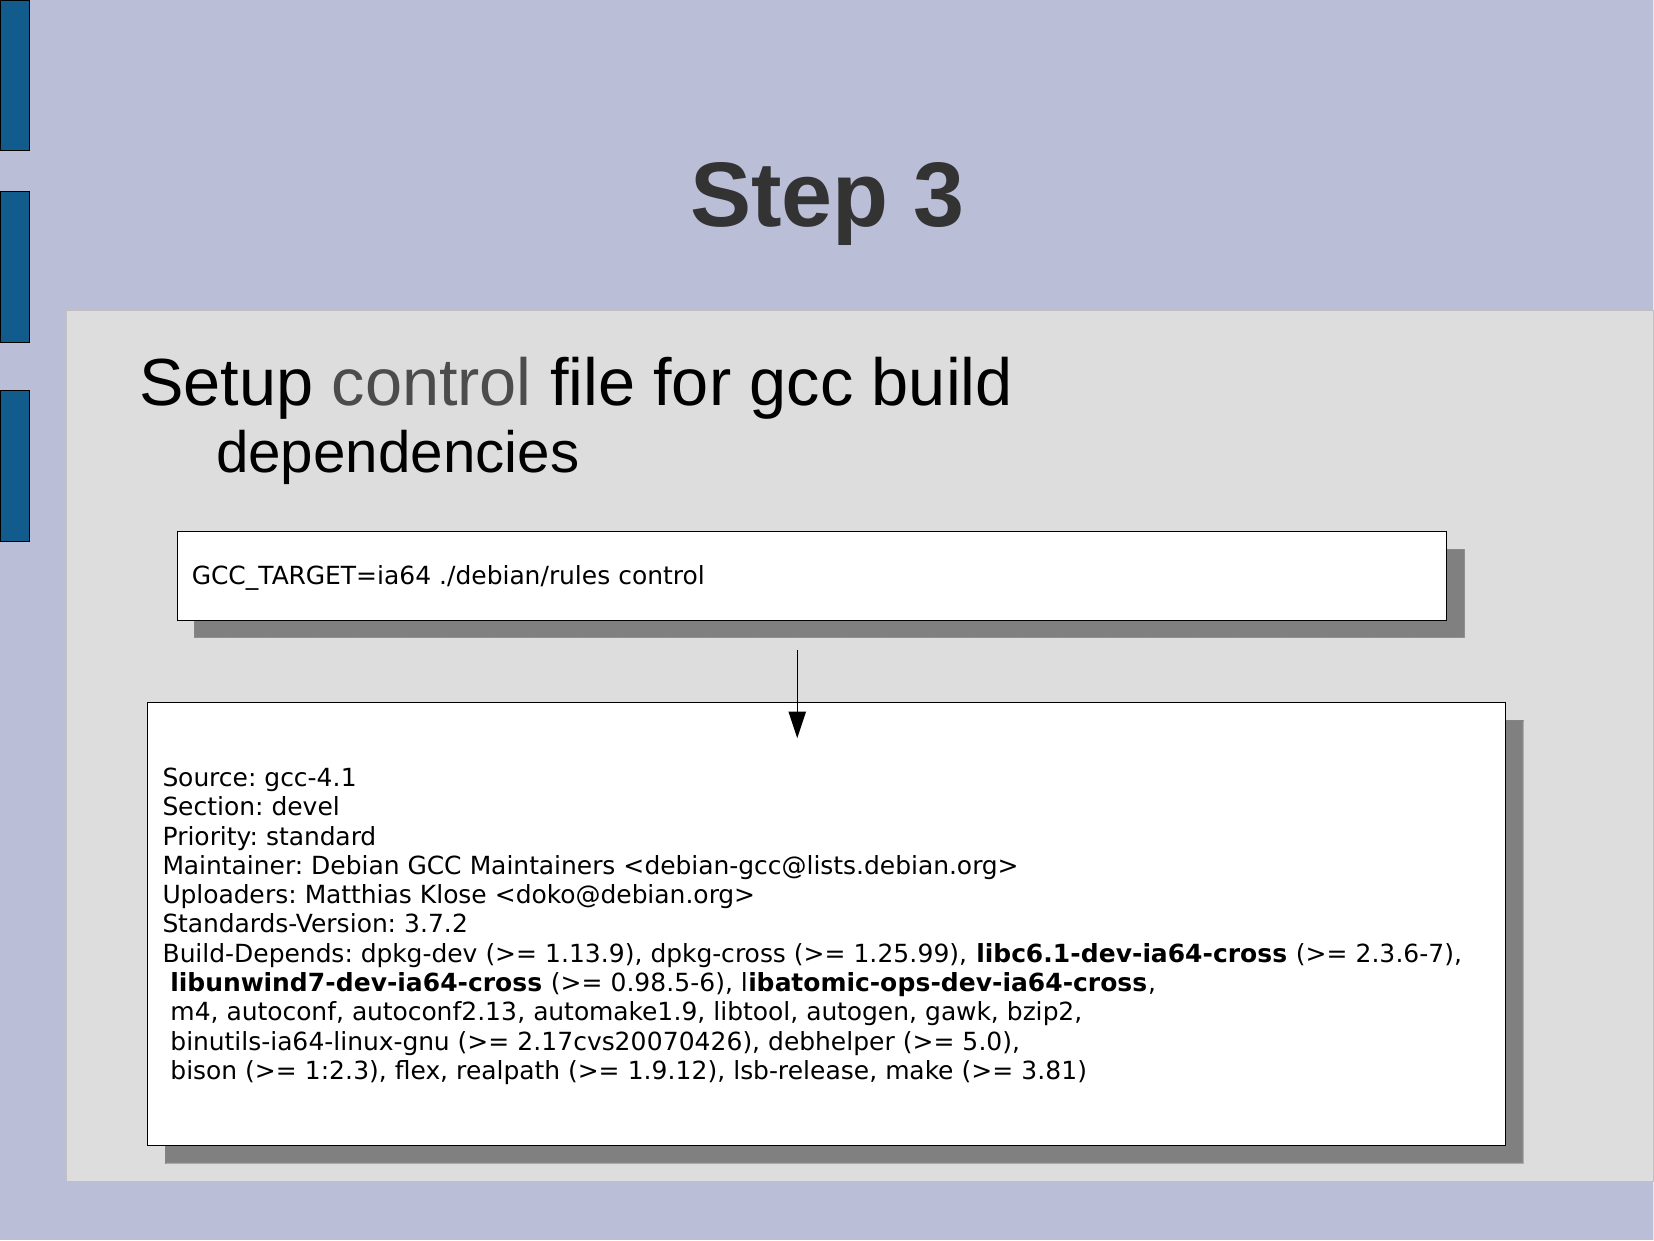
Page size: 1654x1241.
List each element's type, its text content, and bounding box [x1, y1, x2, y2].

list Setup control file for gcc build dependencies [121, 344, 1534, 1112]
text_box Source: gcc-4.1 Section: devel Priority: standard Maintainer: Debian GCC Maintainers <debian-gcc@lists.debian.org> Uploaders: Matthias Klose <doko@debian.org> Standards-Version: 3.7.2 Build-Depends: dpkg-dev (>= 1.13.9), dpkg-cross (>= 1.25.99), libc6.1-dev-ia64-cross (>= 2.3.6-7), libunwind7-dev-ia64-cross (>= 0.98.5-6), libatomic-ops-dev-ia64-cross, m4, autoconf, autoconf2.13, automake1.9, libtool, autogen, gawk, bzip2, binutils-ia64-linux-gnu (>= 2.17cvs20070426), debhelper (>= 5.0), bison (>= 1:2.3), flex, realpath (>= 1.9.12), lsb-release, make (>= 3.81) [147, 702, 1506, 1146]
title Step 3 [121, 98, 1534, 291]
text_box GCC_TARGET=ia64 ./debian/rules control [177, 531, 1447, 621]
